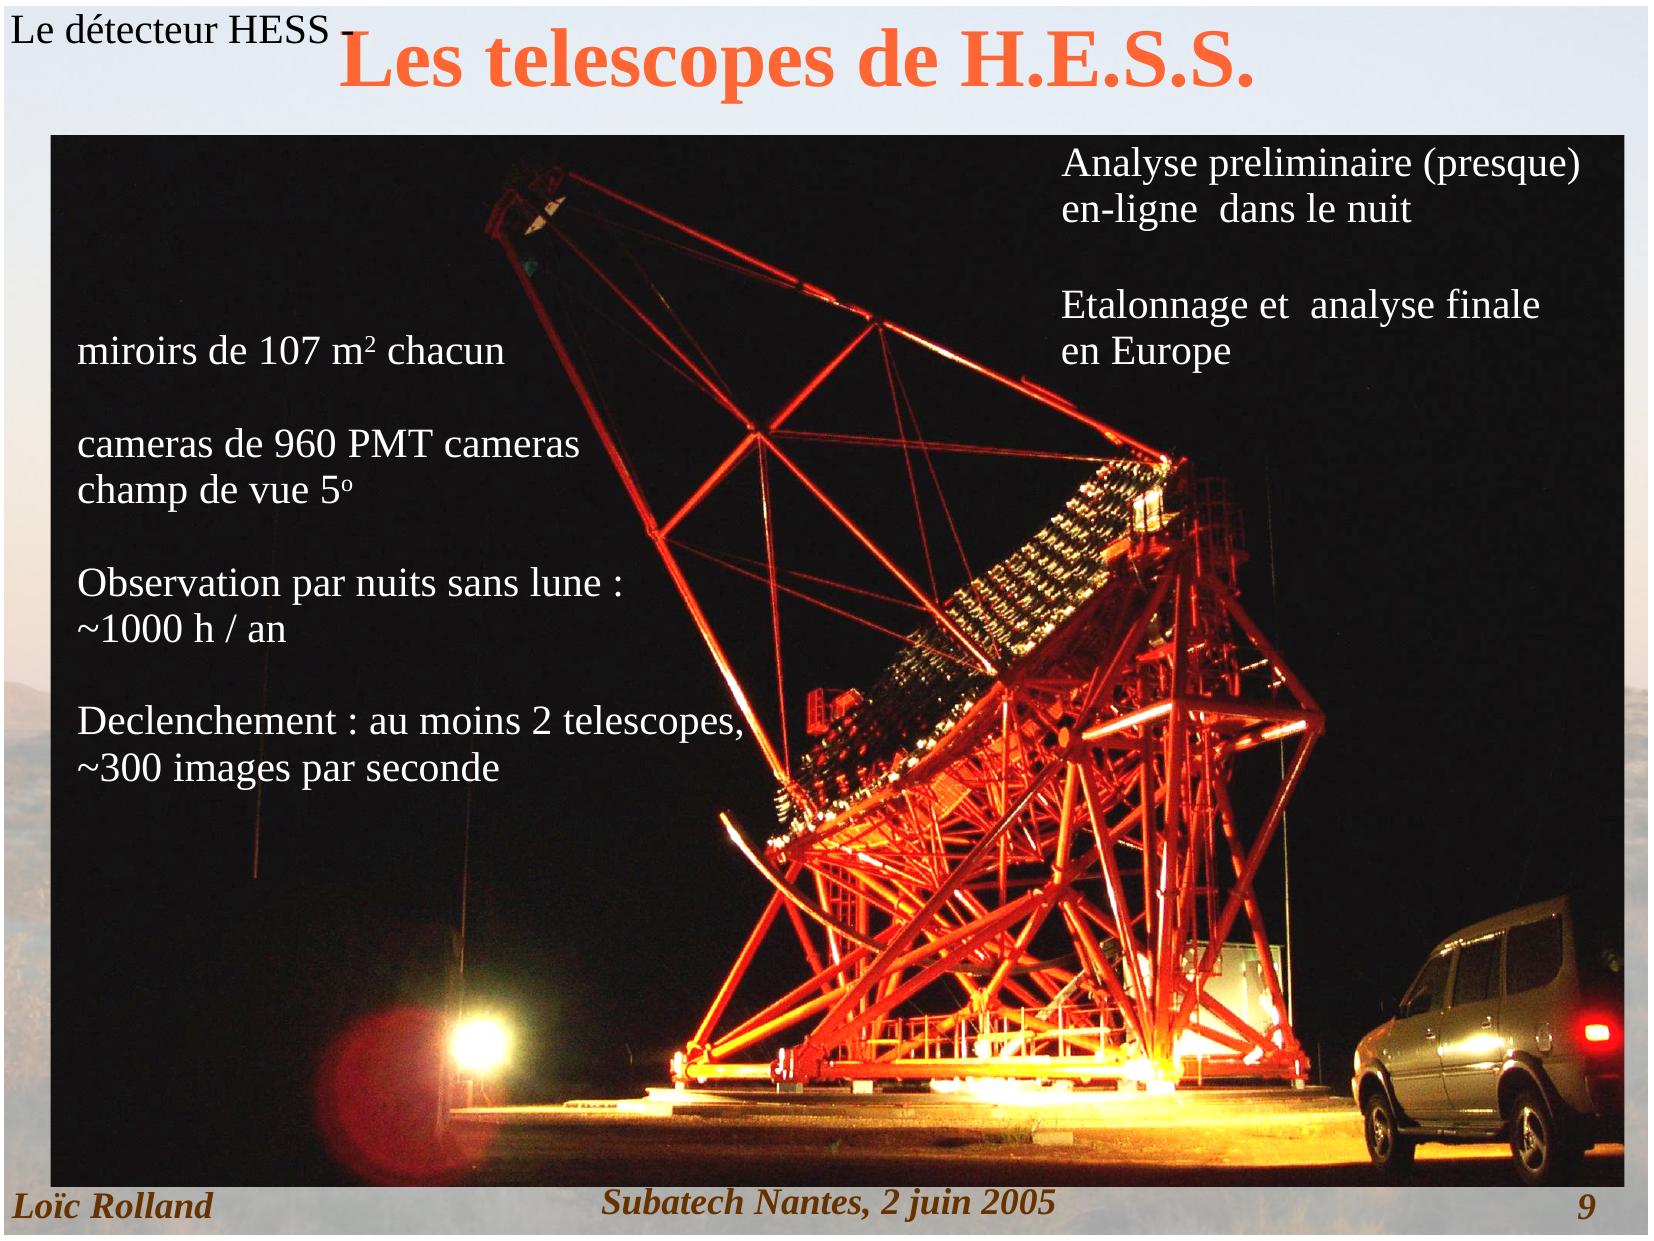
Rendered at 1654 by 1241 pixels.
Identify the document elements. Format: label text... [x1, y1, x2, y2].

text_box Etalonnage et analyse finale en Europe [1046, 273, 1564, 369]
title Les telescopes de H.E.S.S. [29, 0, 1641, 6]
picture [4, 64, 1648, 1235]
text_box Analyse preliminaire (presque) en-ligne dans le nuit [1046, 131, 1596, 252]
text_box Le détecteur HESS - [0, 6, 1654, 64]
text_box miroirs de 107 m2 chacun cameras de 960 PMT cameras champ de vue 5o Observation par nuits sans lune : ~1000 h / an Declenchement : au moins 2 telescopes, ~300 images par seconde [62, 319, 791, 936]
title Les telescopes de H.E.S.S. [29, 64, 1641, 129]
